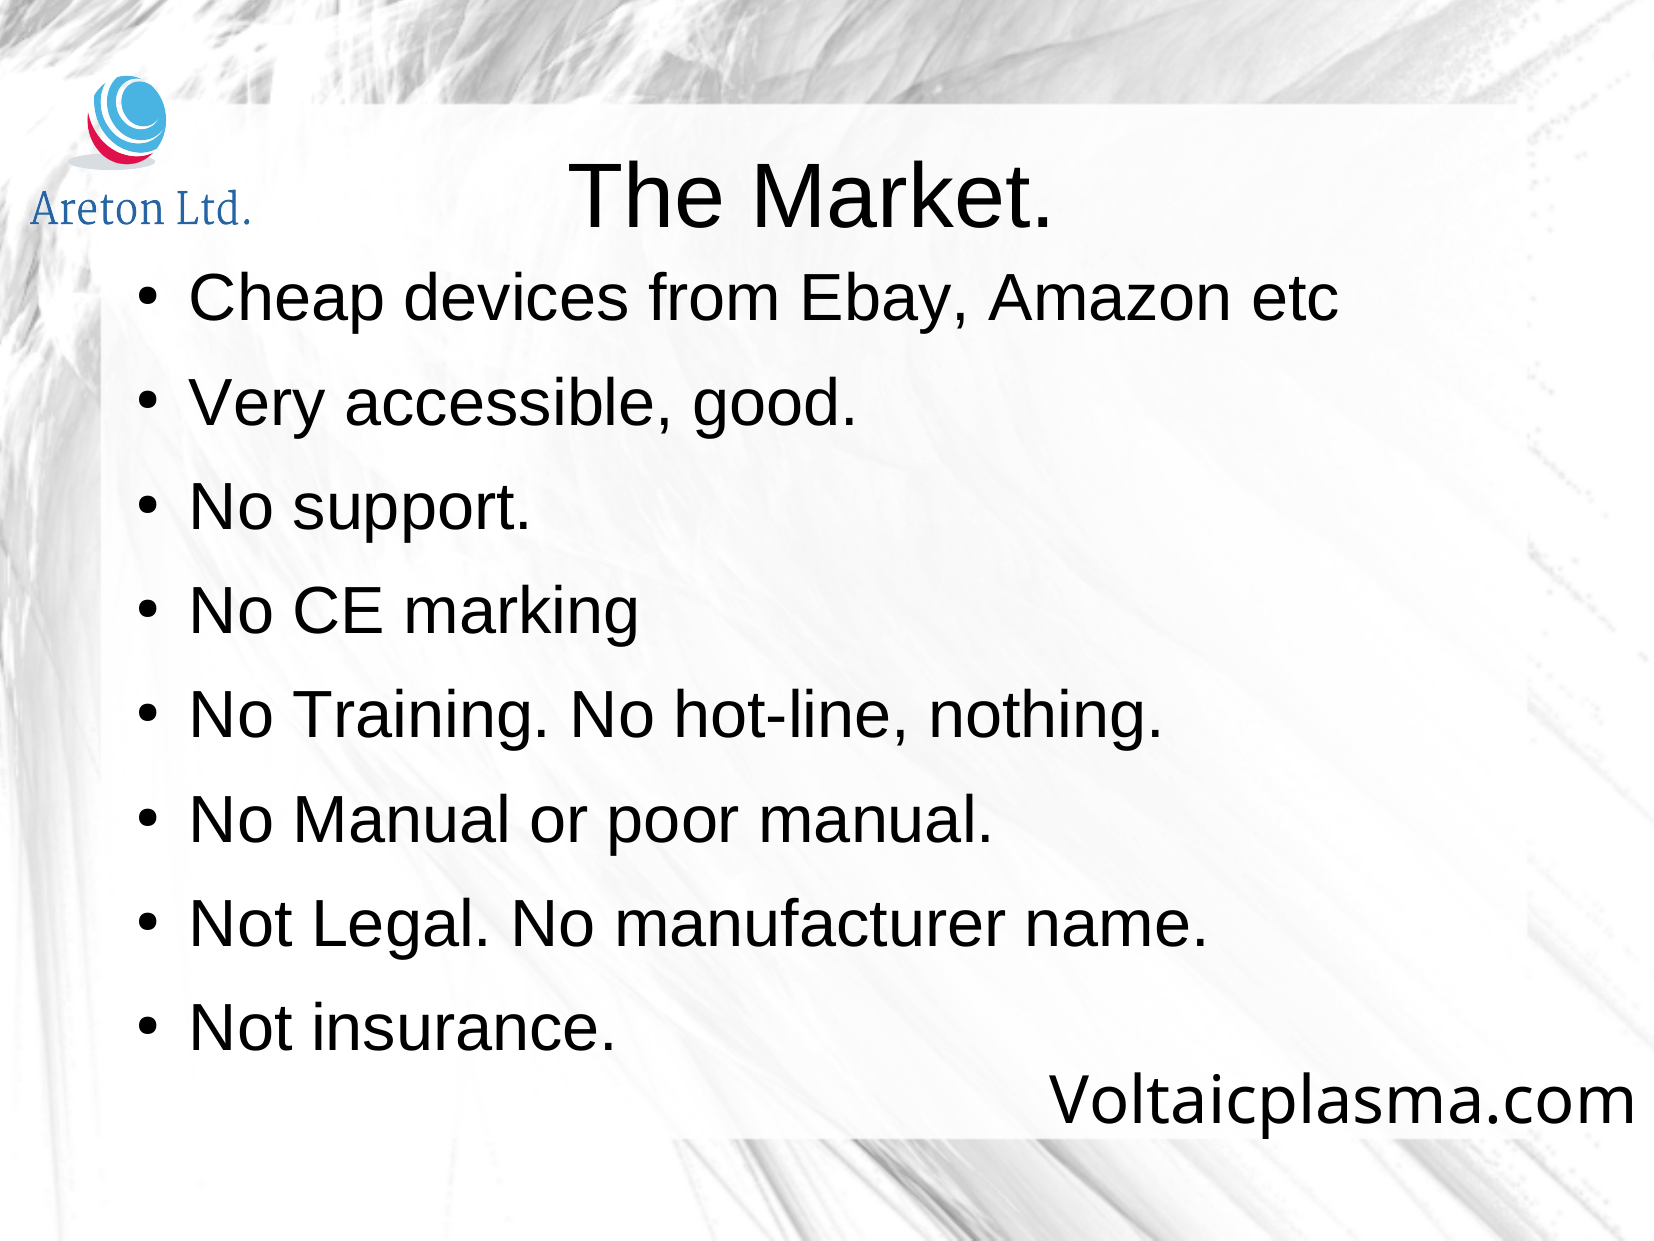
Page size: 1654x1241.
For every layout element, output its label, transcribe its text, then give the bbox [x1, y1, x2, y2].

picture [0, 0, 1654, 1241]
text_box Voltaicplasma.com [617, 784, 1654, 1241]
list Cheap devices from Ebay, Amazon etc Very accessible, good. No support. No CE marking No Training. No hot-line, nothing. No Manual or poor manual. Not Legal. No manufacturer name. Not insurance. [118, 260, 1571, 1066]
title The Market. [316, 112, 1506, 260]
